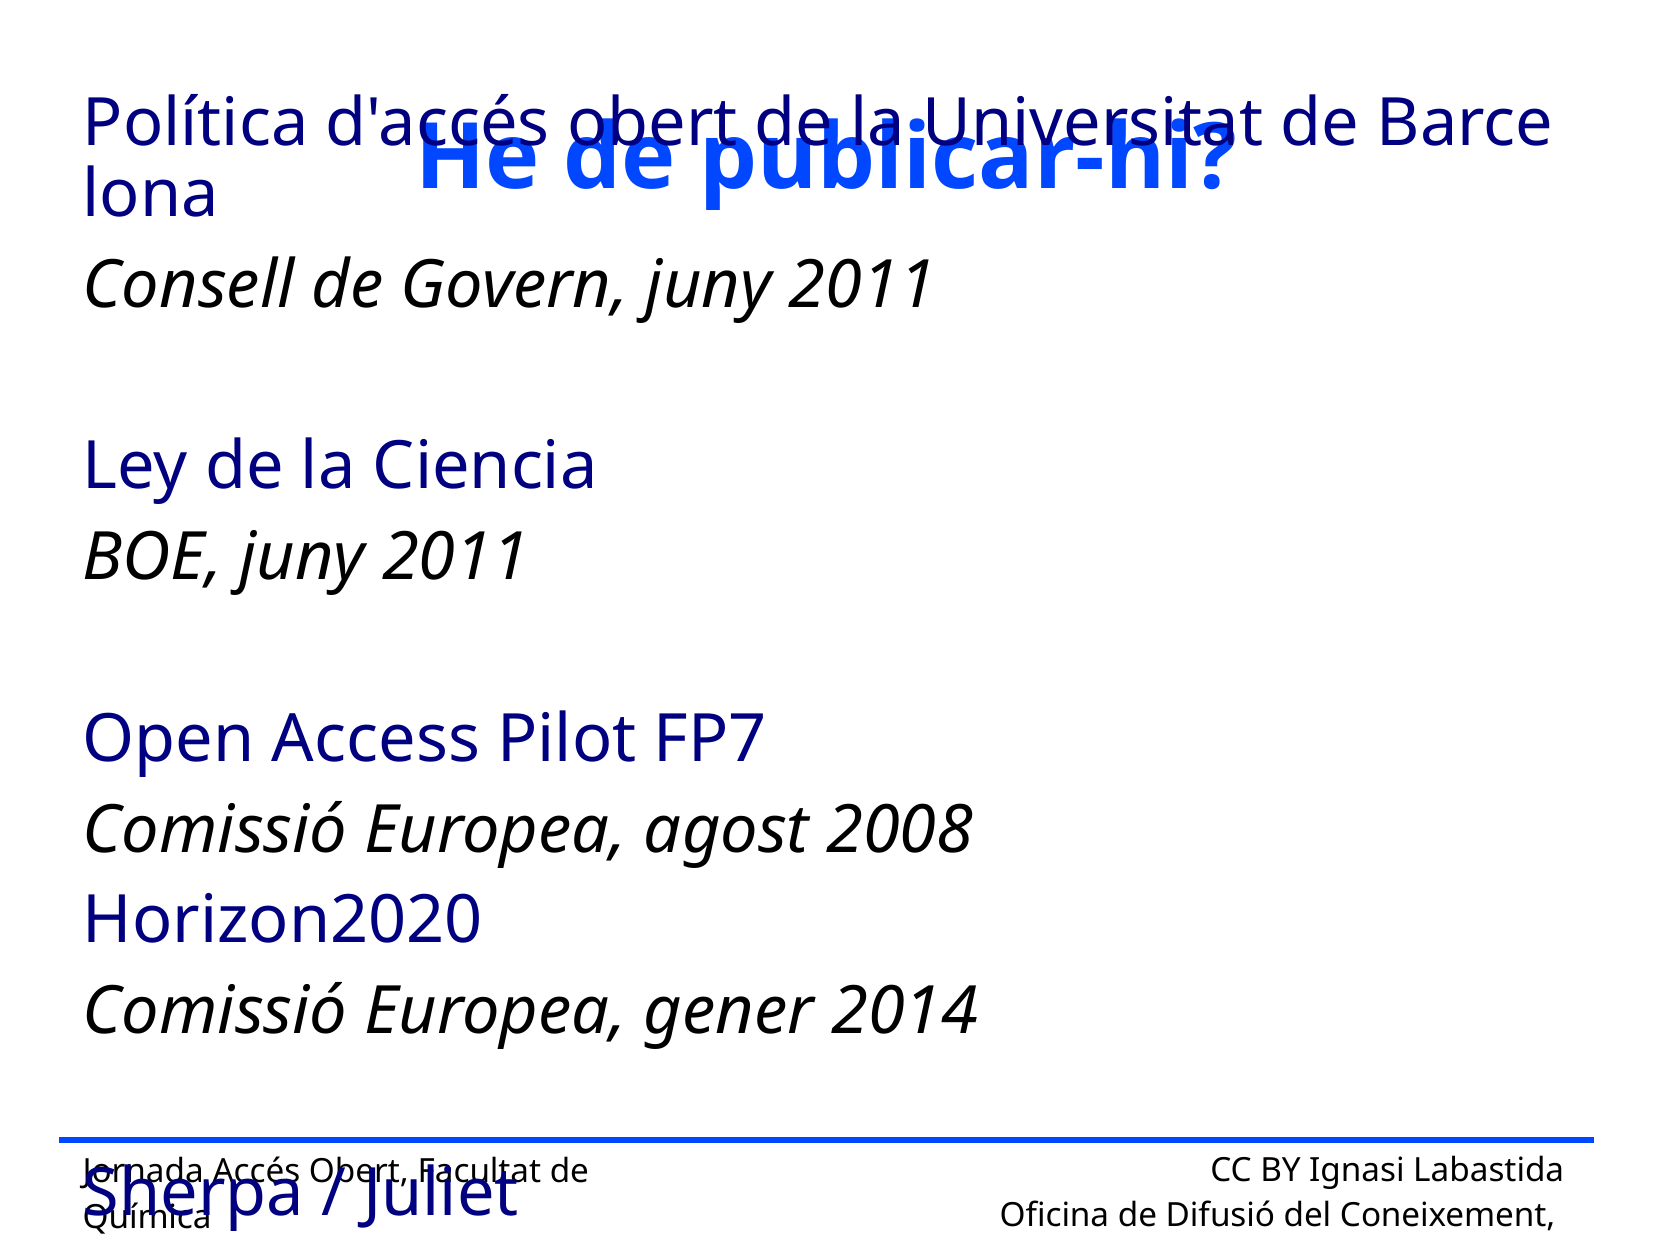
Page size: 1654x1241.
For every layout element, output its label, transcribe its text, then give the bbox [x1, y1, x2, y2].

title He de publicar-hi? [82, 49, 1571, 228]
subtitle Política d'accés obert de la Universitat de Barcelona Consell de Govern, juny 2011 Ley de la Ciencia BOE, juny 2011 Open Access Pilot FP7 Comissió Europea, agost 2008 Horizon2020 Comissió Europea, gener 2014 Sherpa / Juliet Altres polítiques [82, 228, 1571, 1100]
